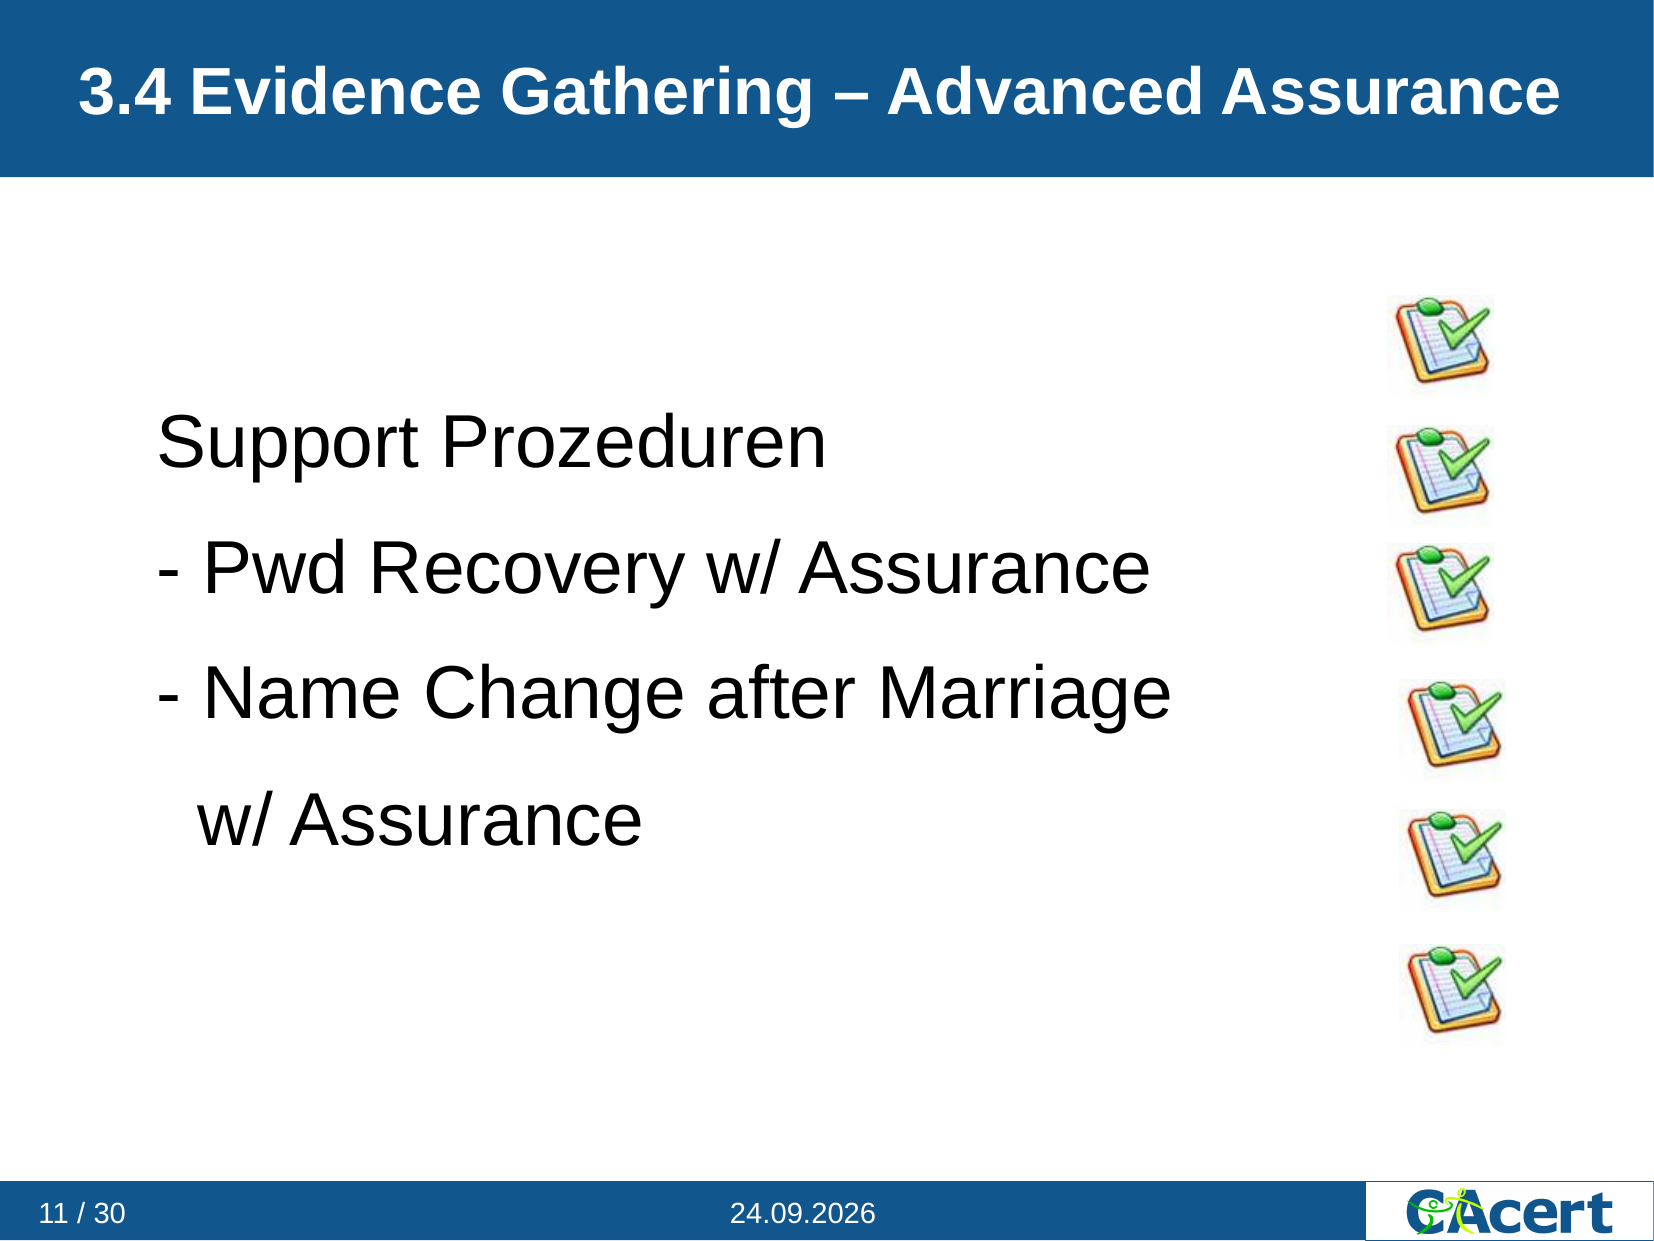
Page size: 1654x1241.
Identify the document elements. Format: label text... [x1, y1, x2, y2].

picture [1406, 1187, 1613, 1235]
picture [1399, 944, 1506, 1052]
picture [1387, 295, 1494, 402]
picture [1387, 543, 1494, 650]
title 3.4 Evidence Gathering – Advanced Assurance [76, 17, 1565, 166]
text_box Support Prozeduren - Pwd Recovery w/ Assurance - Name Change after Marriage w/ Assurance [59, 265, 1329, 869]
picture [1399, 679, 1506, 786]
picture [1387, 425, 1494, 532]
picture [1399, 809, 1506, 916]
